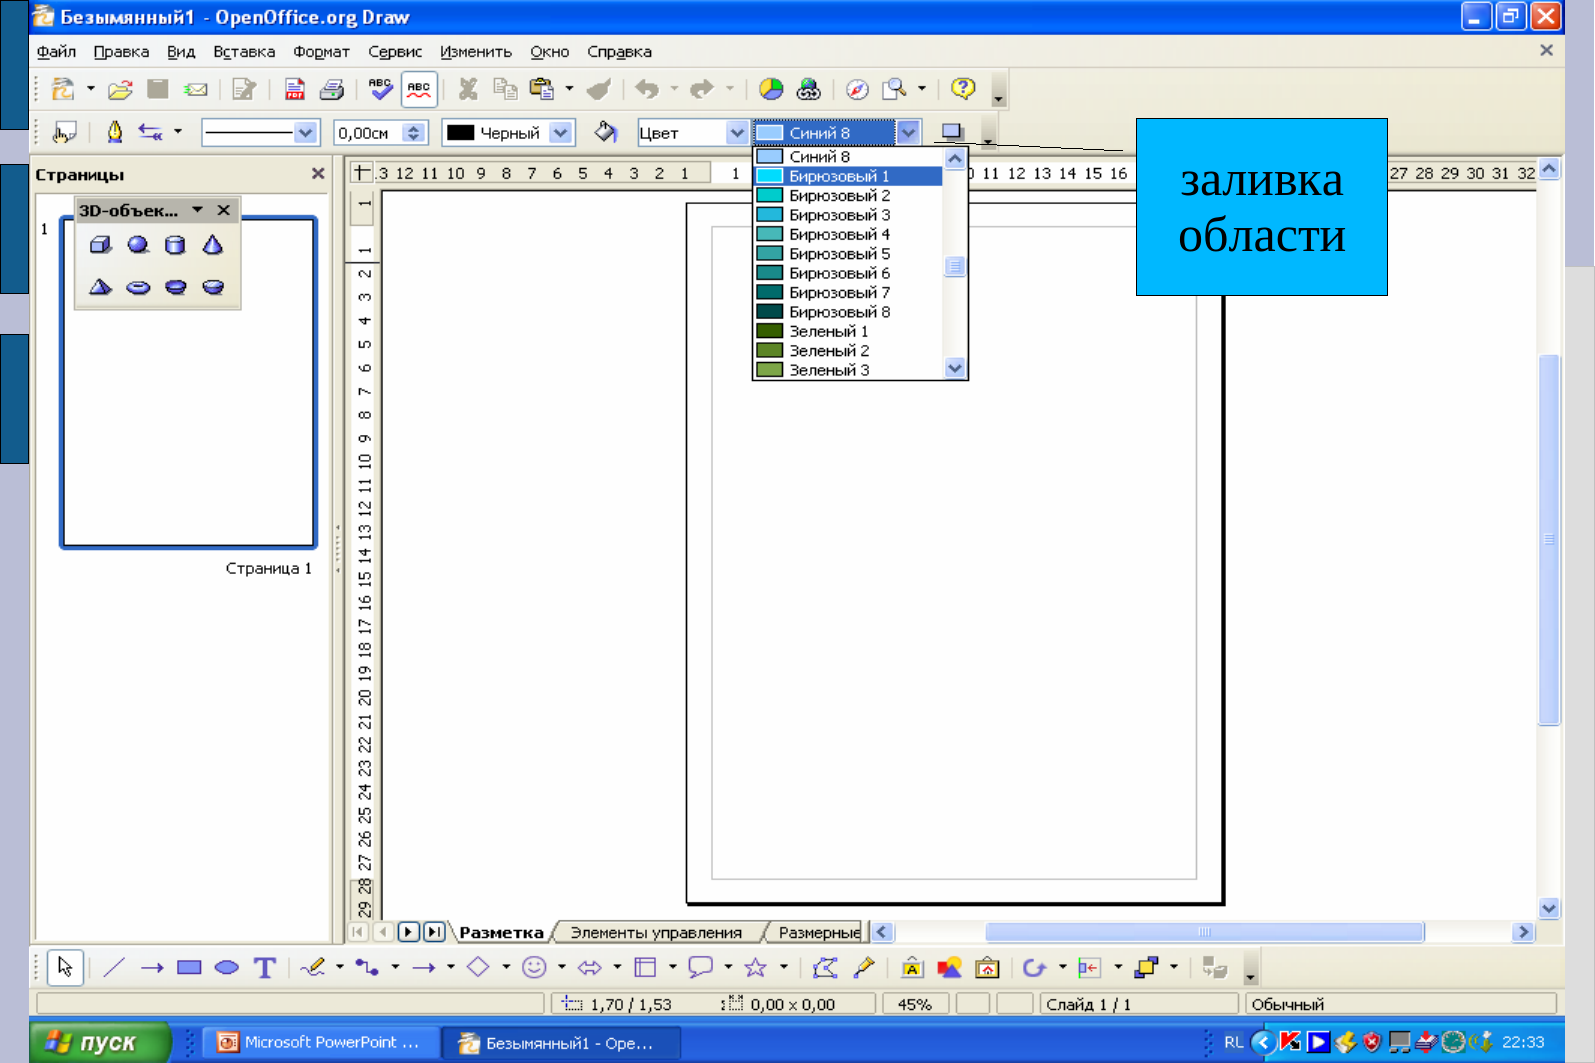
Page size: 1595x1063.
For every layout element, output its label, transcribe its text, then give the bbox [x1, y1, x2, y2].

text_box заливка области [1137, 118, 1388, 295]
picture [29, 0, 1565, 1063]
